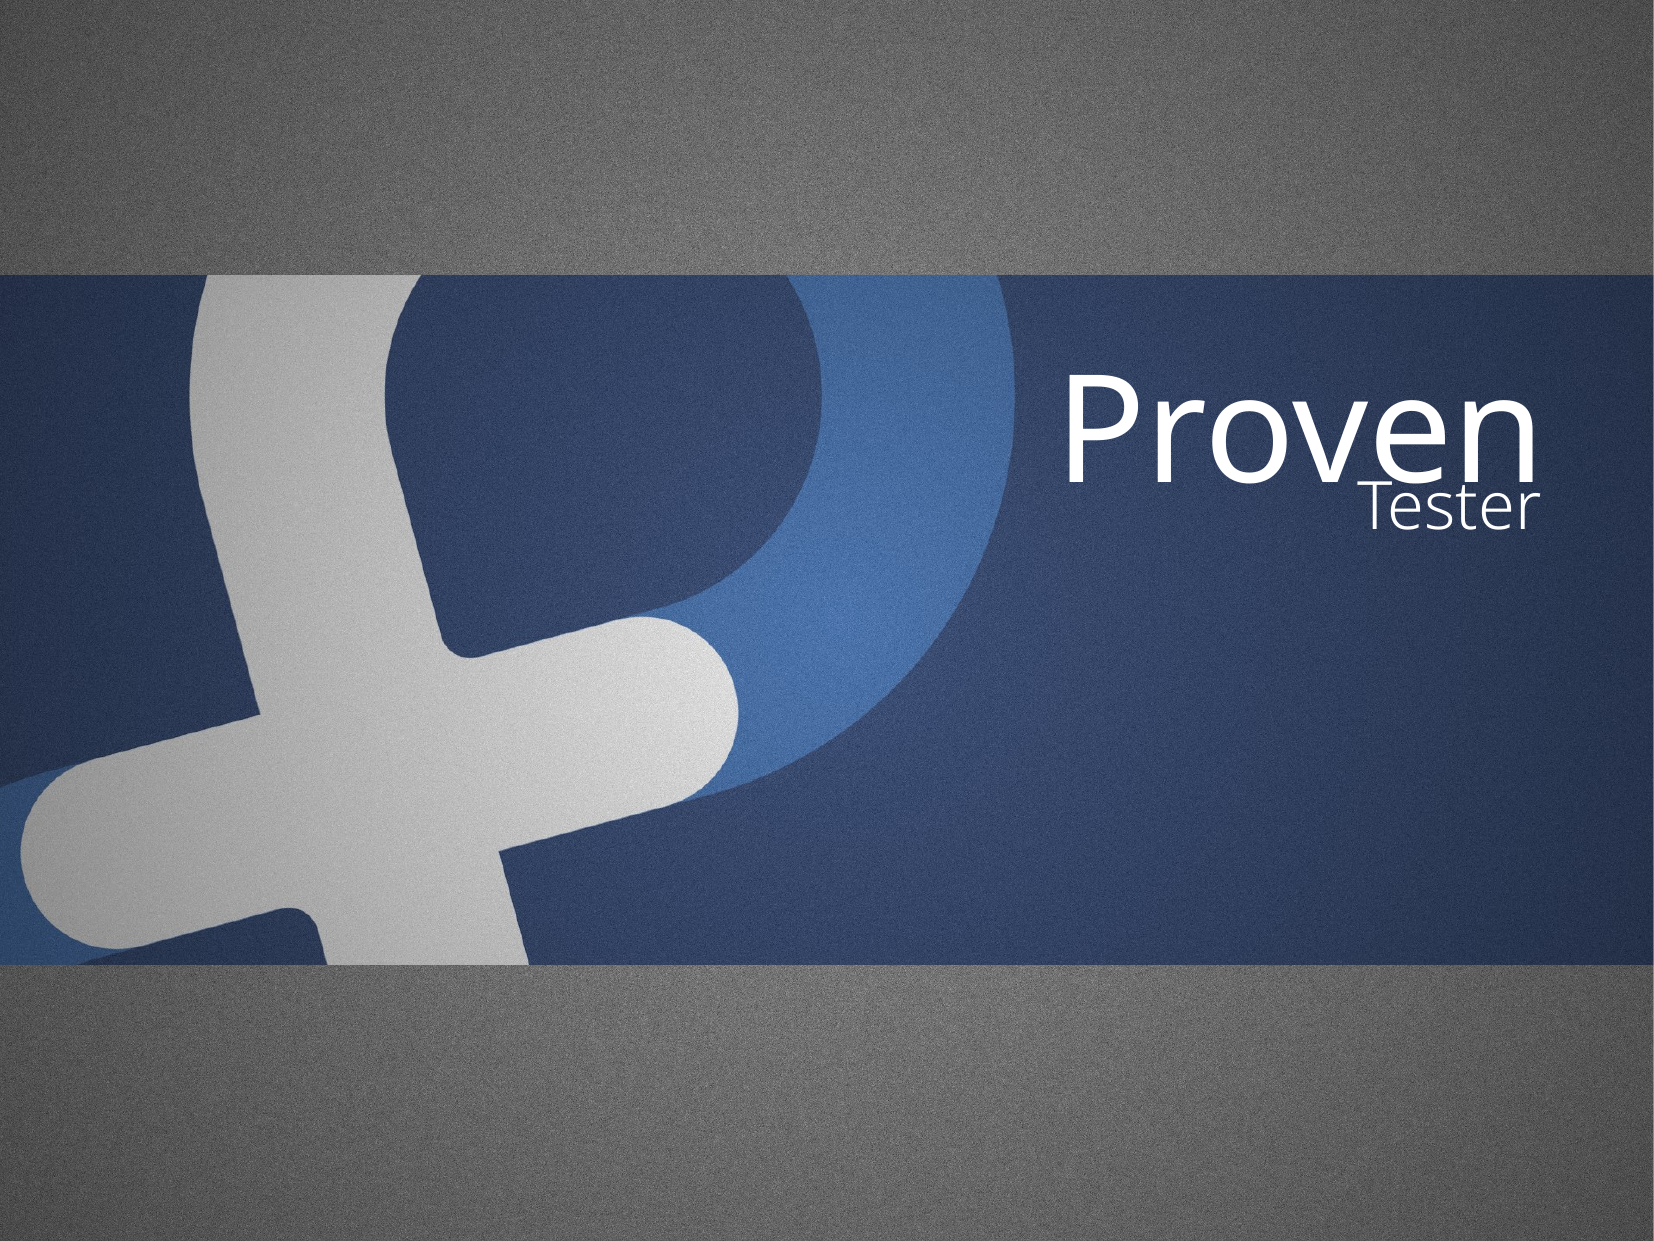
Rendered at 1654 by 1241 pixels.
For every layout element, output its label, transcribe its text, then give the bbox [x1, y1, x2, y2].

text_box Proven [446, 315, 1561, 654]
text_box Tester [383, 458, 1542, 621]
picture [0, 0, 1654, 1241]
